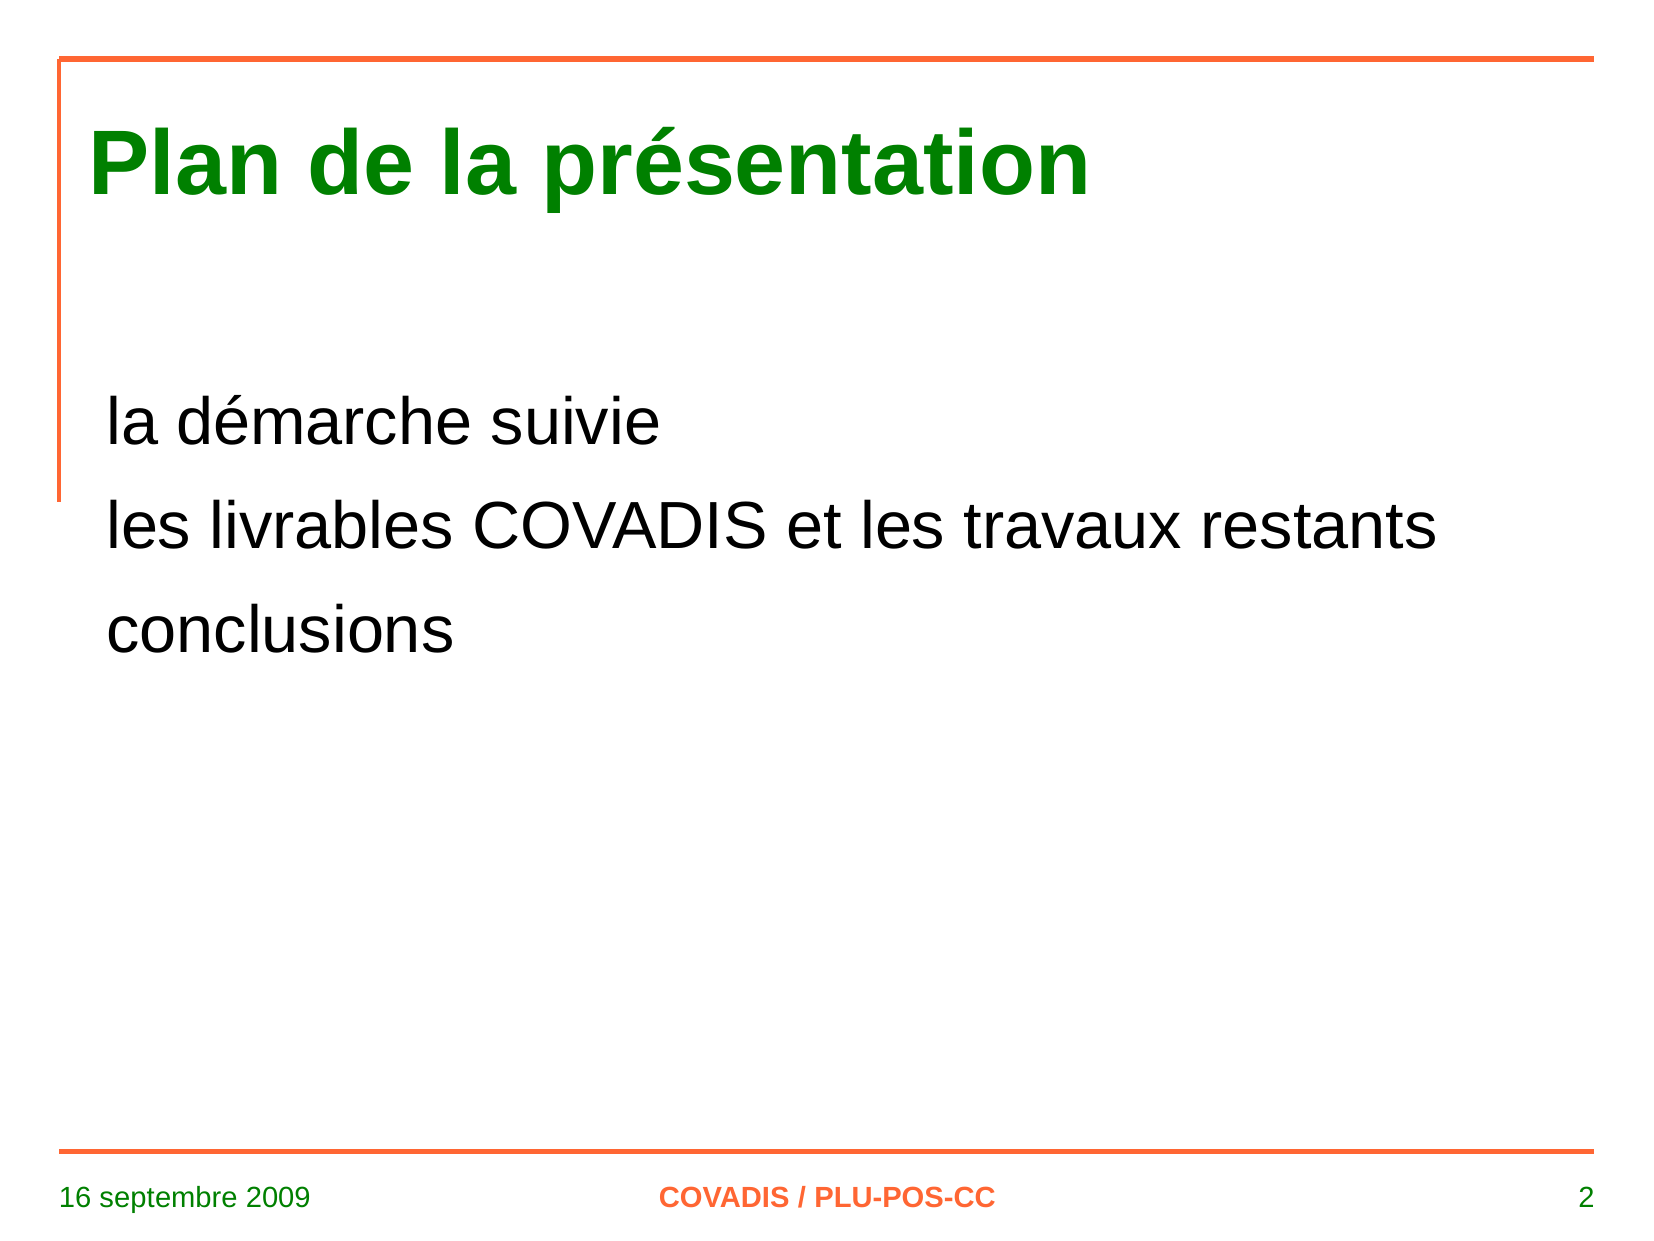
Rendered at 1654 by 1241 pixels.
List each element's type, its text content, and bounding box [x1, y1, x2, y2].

title Plan de la présentation [88, 59, 1595, 266]
list la démarche suivie les livrables COVADIS et les travaux restants conclusions [88, 383, 1608, 798]
